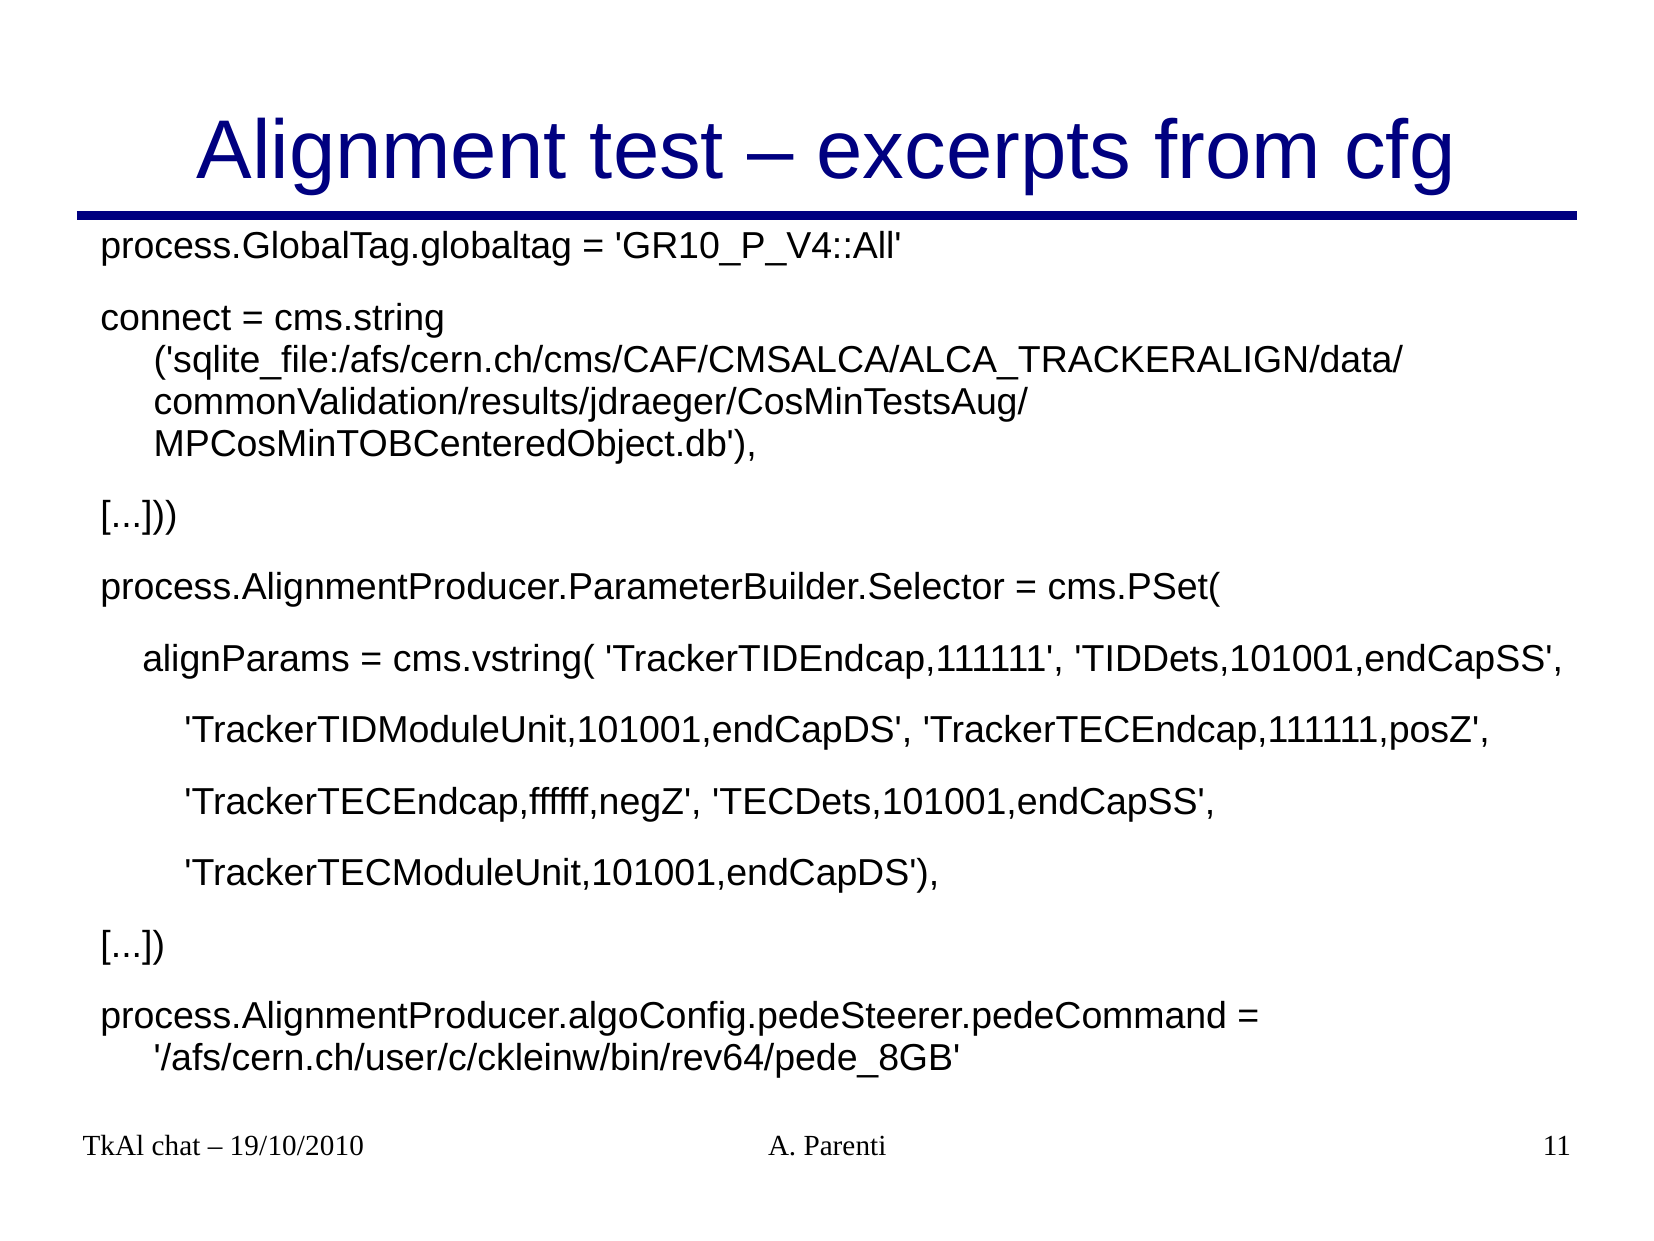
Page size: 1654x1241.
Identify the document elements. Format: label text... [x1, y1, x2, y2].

title Alignment test – excerpts from cfg [82, 75, 1571, 225]
list process.GlobalTag.globaltag = 'GR10_P_V4::All' connect = cms.string ('sqlite_file:/afs/cern.ch/cms/CAF/CMSALCA/ALCA_TRACKERALIGN/data/commonValidation/results/jdraeger/CosMinTestsAug/MPCosMinTOBCenteredObject.db'), [...])) process.AlignmentProducer.ParameterBuilder.Selector = cms.PSet( alignParams = cms.vstring( 'TrackerTIDEndcap,111111', 'TIDDets,101001,endCapSS', 'TrackerTIDModuleUnit,101001,endCapDS', 'TrackerTECEndcap,111111,posZ', 'TrackerTECEndcap,ffffff,negZ', 'TECDets,101001,endCapSS', 'TrackerTECModuleUnit,101001,endCapDS'), [...]) process.AlignmentProducer.algoConfig.pedeSteerer.pedeCommand = '/afs/cern.ch/user/c/ckleinw/bin/rev64/pede_8GB' [82, 225, 1571, 1109]
